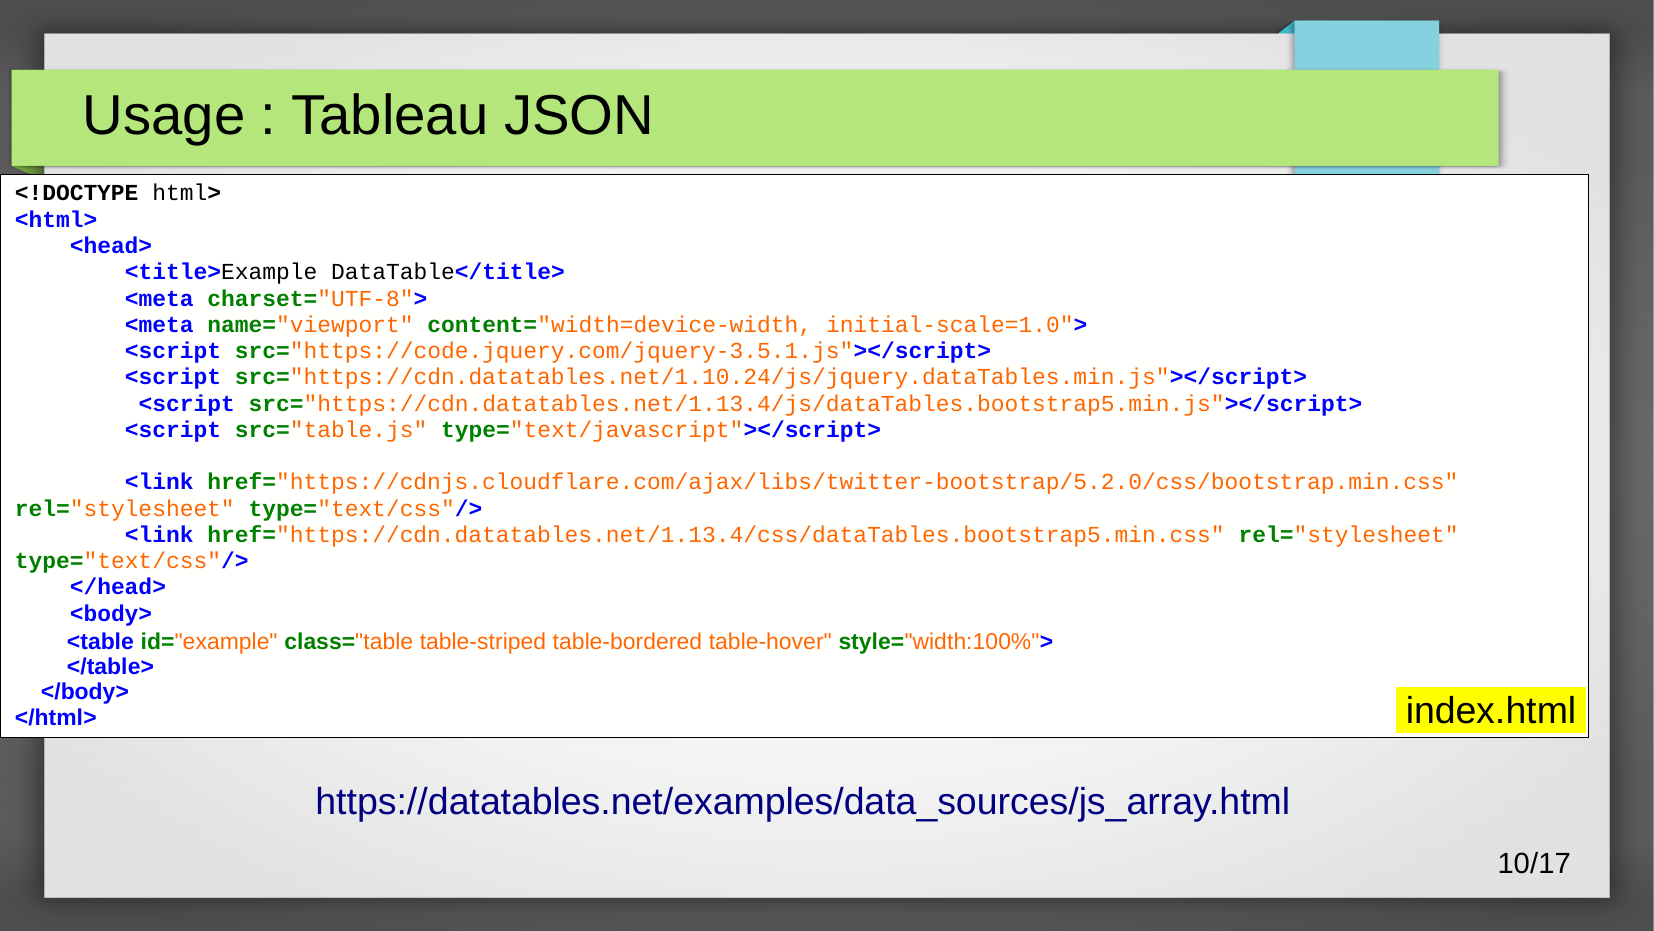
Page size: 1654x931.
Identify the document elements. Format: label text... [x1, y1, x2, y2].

picture [0, 0, 1654, 931]
text_box <!DOCTYPE html> <html> <head> <title>Example DataTable</title> <meta charset="UTF-8"> <meta name="viewport" content="width=device-width, initial-scale=1.0"> <script src="https://code.jquery.com/jquery-3.5.1.js"></script> <script src="https://cdn.datatables.net/1.10.24/js/jquery.dataTables.min.js"></script> <script src="https://cdn.datatables.net/1.13.4/js/dataTables.bootstrap5.min.js"></script> <script src="table.js" type="text/javascript"></script> <link href="https://cdnjs.cloudflare.com/ajax/libs/twitter-bootstrap/5.2.0/css/bootstrap.min.css" rel="stylesheet" type="text/css"/> <link href="https://cdn.datatables.net/1.13.4/css/dataTables.bootstrap5.min.css" rel="stylesheet" type="text/css"/> </head> <body> <table id="example" class="table table-striped table-bordered table-hover" style="width:100%"> </table> </body> </html> [0, 174, 1589, 738]
title Usage : Tableau JSON [82, 70, 1264, 160]
text_box https://datatables.net/examples/data_sources/js_array.html [300, 773, 1378, 831]
text_box index.html [1396, 687, 1586, 733]
